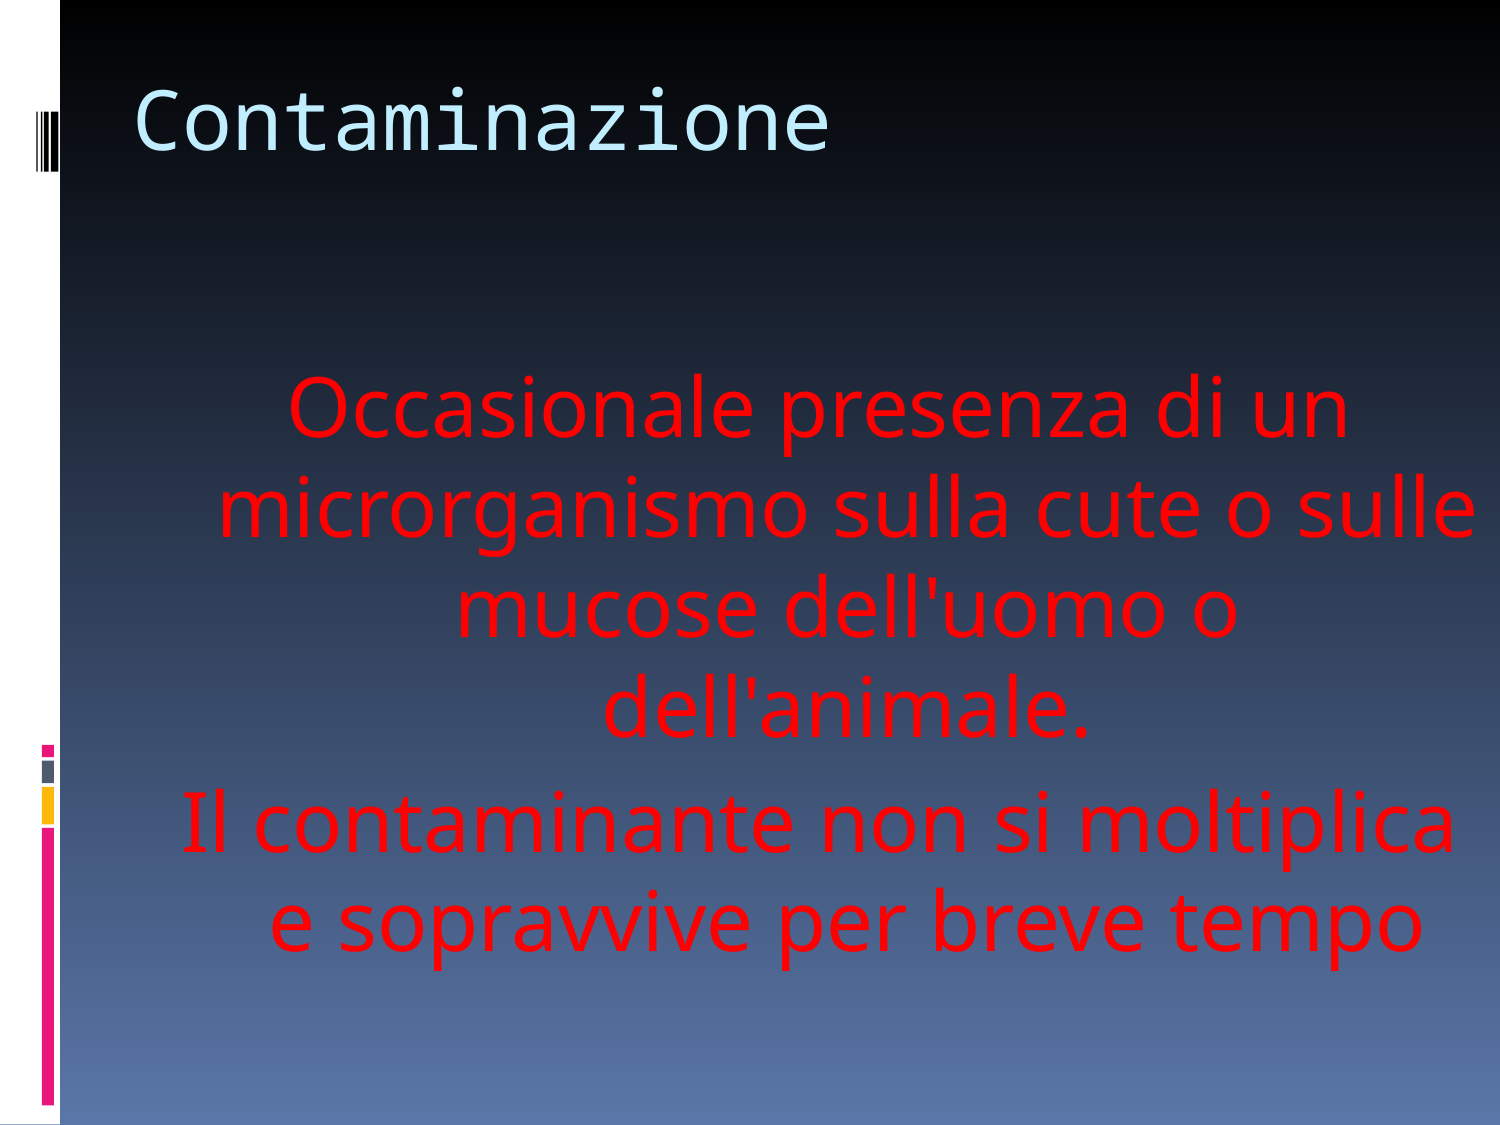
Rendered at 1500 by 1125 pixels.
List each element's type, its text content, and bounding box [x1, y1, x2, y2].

subtitle Occasionale presenza di un microrganismo sulla cute o sulle mucose dell'uomo o dell'animale. Il contaminante non si moltiplica e sopravvive per breve tempo [128, 324, 1500, 999]
title Contaminazione [118, 59, 1394, 375]
